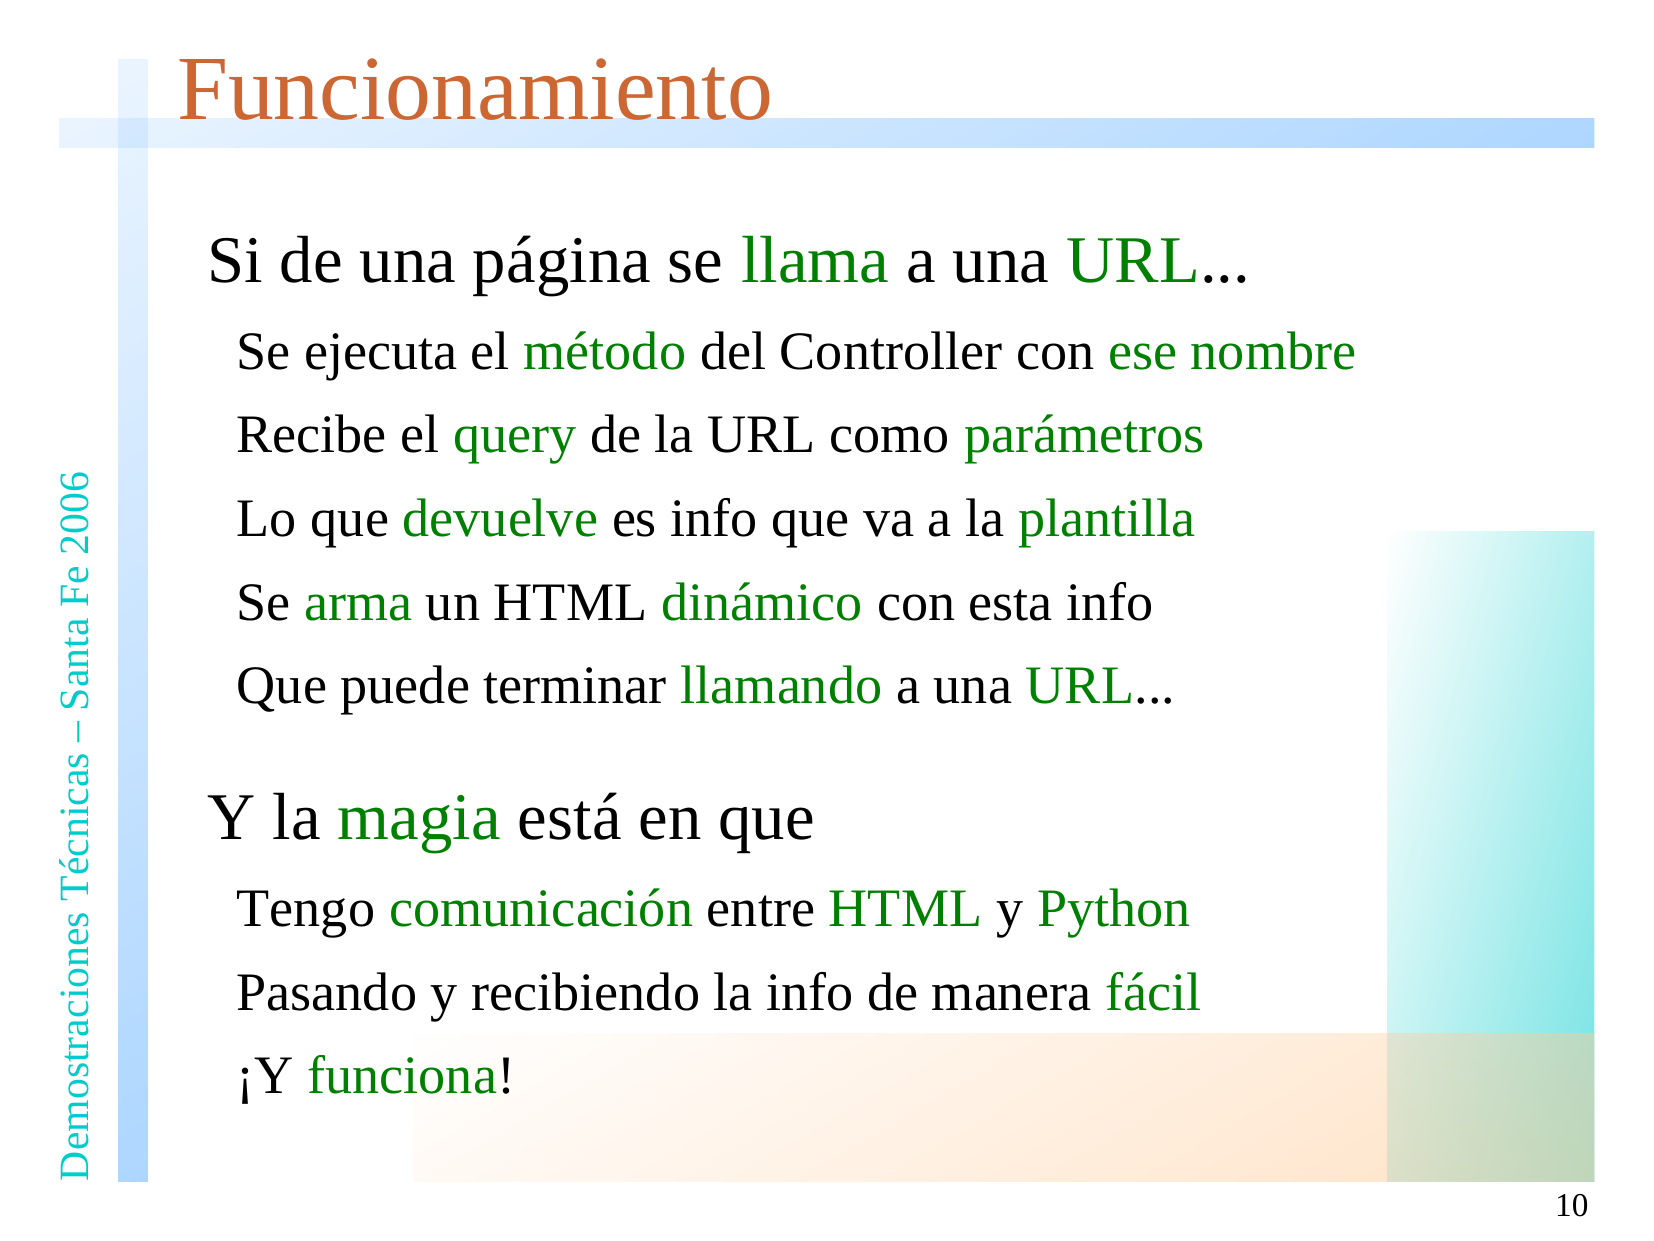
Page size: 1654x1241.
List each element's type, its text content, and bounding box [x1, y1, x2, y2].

subtitle Si de una página se llama a una URL... Se ejecuta el método del Controller con ese nombre Recibe el query de la URL como parámetros Lo que devuelve es info que va a la plantilla Se arma un HTML dinámico con esta info Que puede terminar llamando a una URL... Y la magia está en que Tengo comunicación entre HTML y Python Pasando y recibiendo la info de manera fácil ¡Y funciona! [147, 147, 1595, 1181]
title Funcionamiento [177, 25, 1595, 147]
